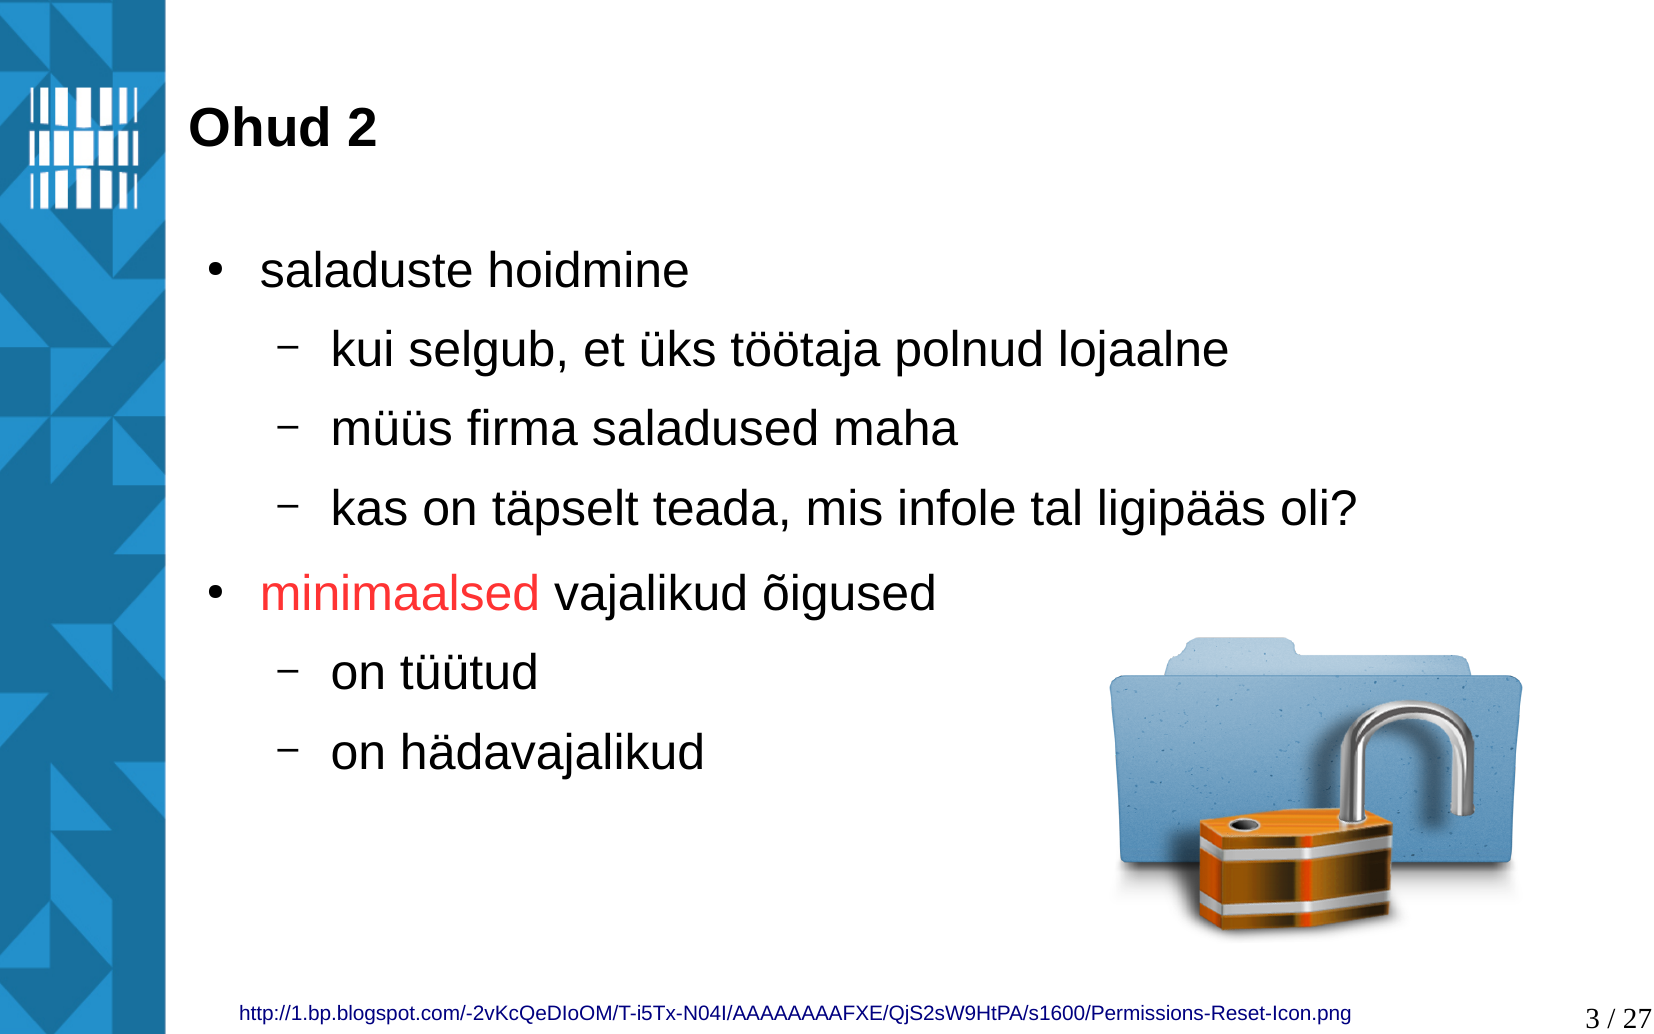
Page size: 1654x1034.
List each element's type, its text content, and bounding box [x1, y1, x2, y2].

title Ohud 2 [188, 41, 1565, 214]
text_box http://1.bp.blogspot.com/-2vKcQeDIoOM/T-i5Tx-N04I/AAAAAAAAFXE/QjS2sW9HtPA/s1600/Permissions-Reset-Icon.png [224, 994, 1418, 1034]
picture [1107, 598, 1524, 945]
list saladuste hoidmine kui selgub, et üks töötaja polnud lojaalne müüs firma saladused maha kas on täpselt teada, mis infole tal ligipääs oli? minimaalsed vajalikud õigused on tüütud on hädavajalikud [188, 241, 1595, 985]
